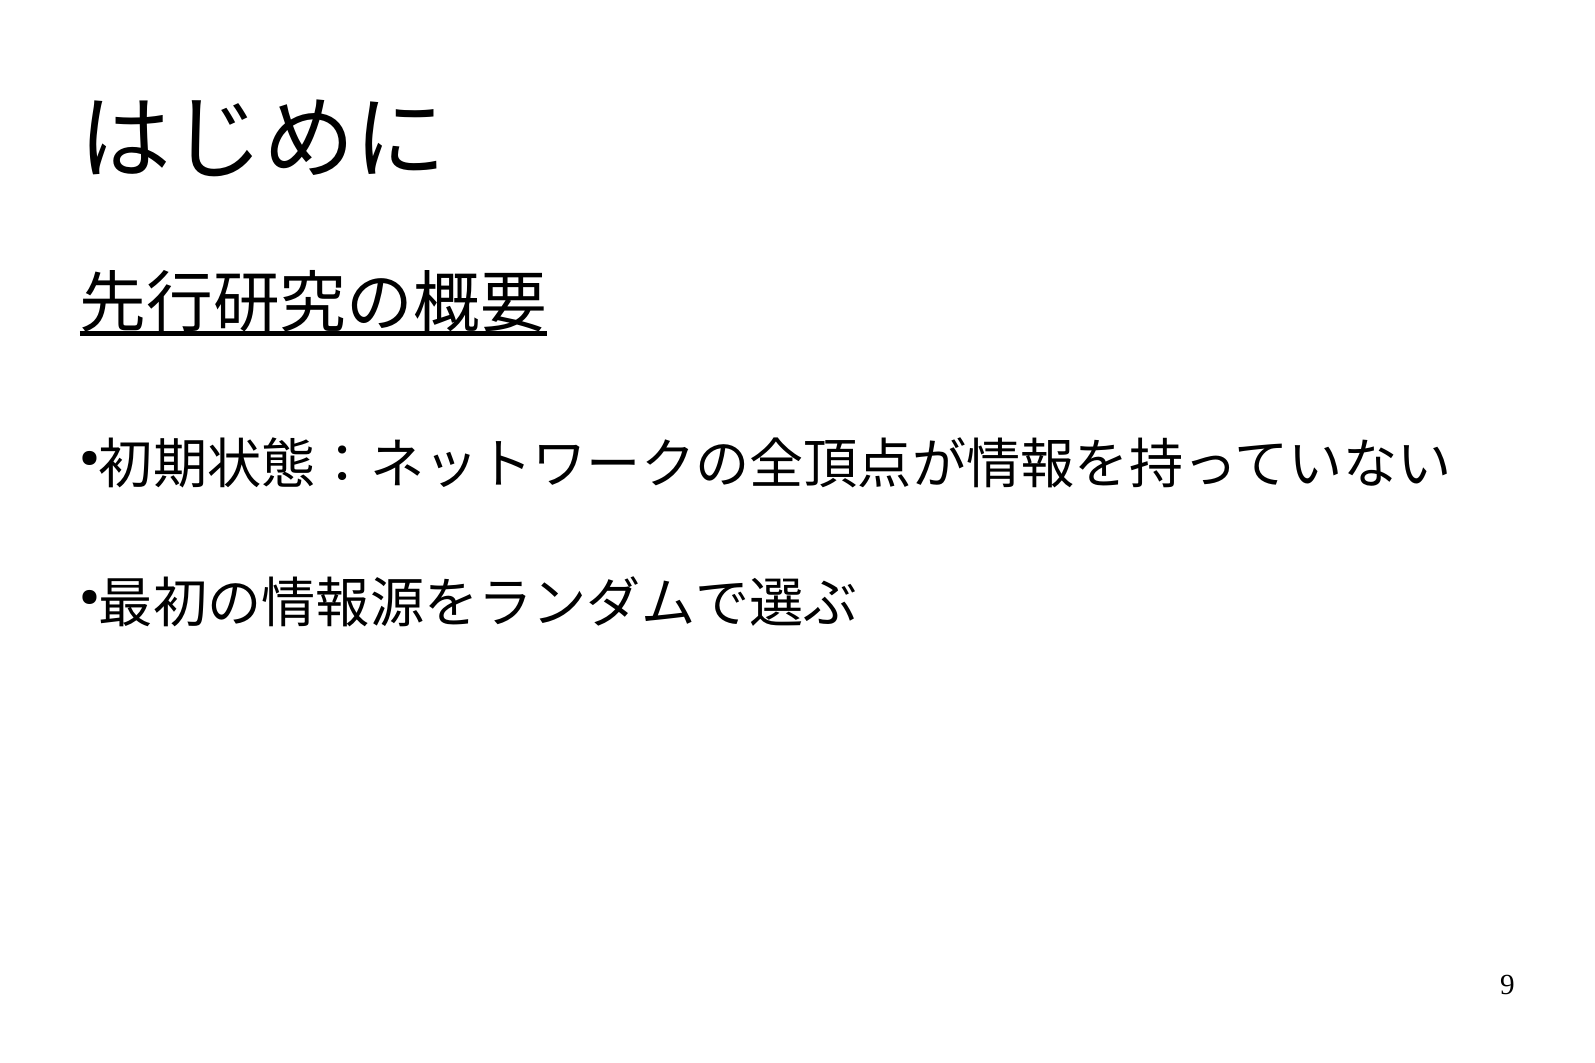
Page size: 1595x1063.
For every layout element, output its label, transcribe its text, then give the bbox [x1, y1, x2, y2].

subtitle 先行研究の概要 初期状態：ネットワークの全頂点が情報を持っていない 最初の情報源をランダムで選ぶ [79, 248, 1515, 936]
title はじめに [79, 49, 1515, 213]
